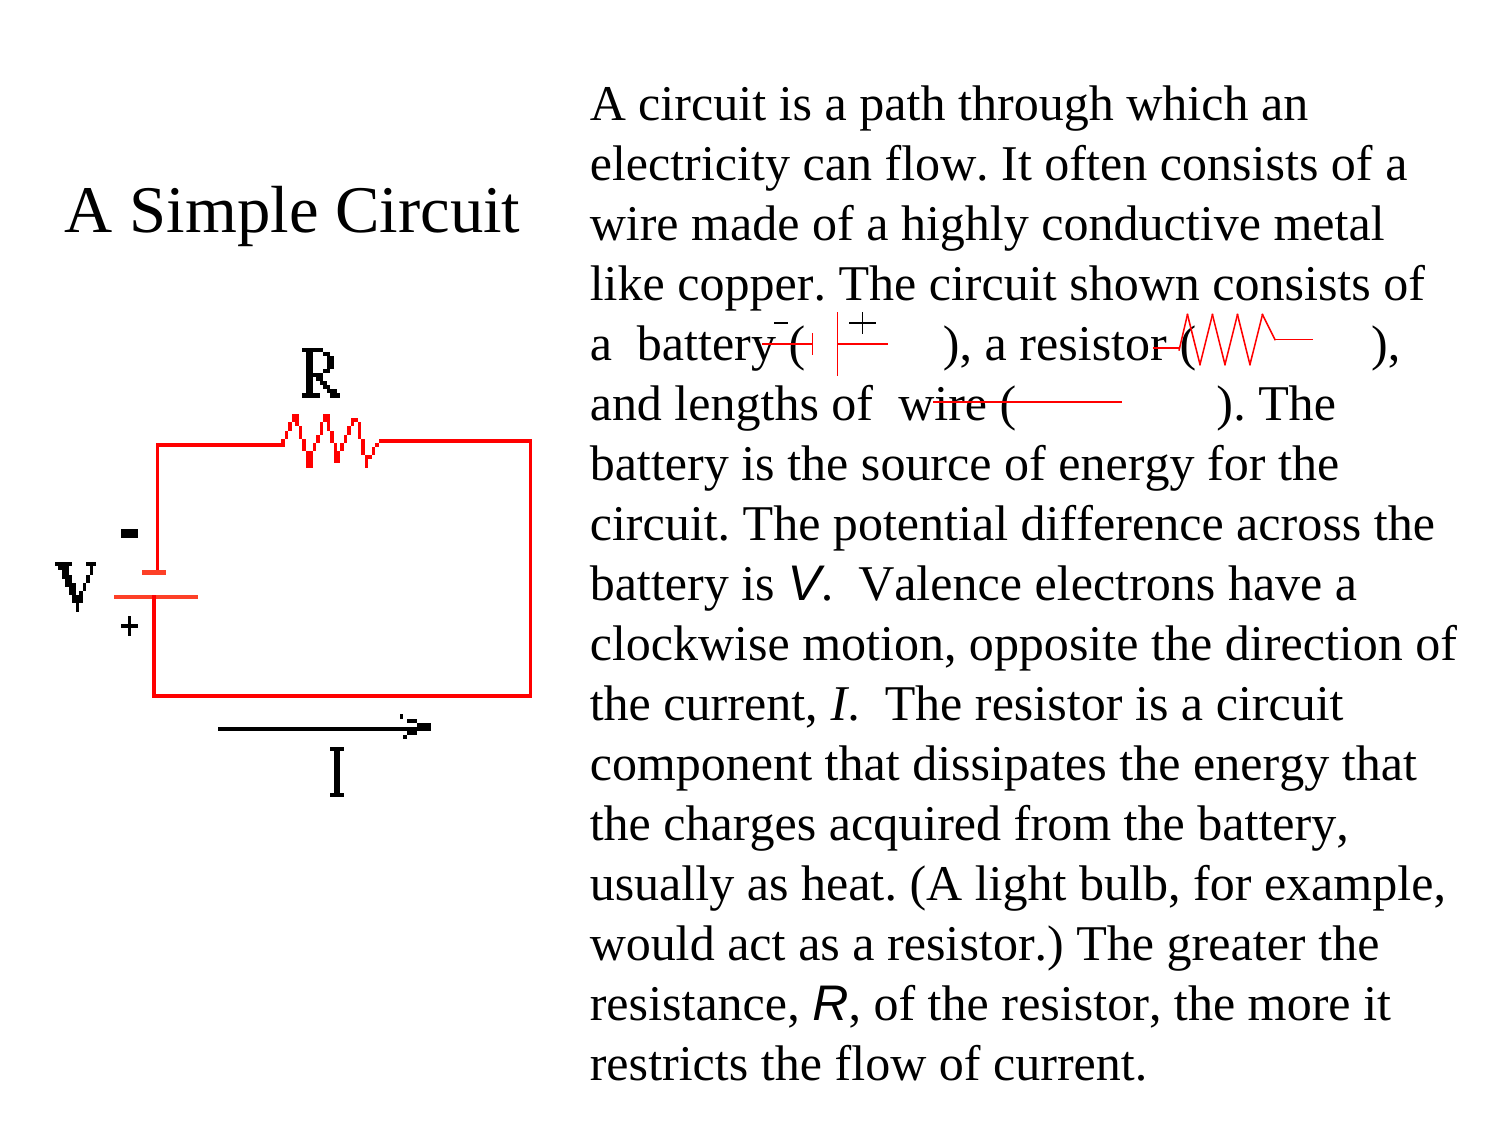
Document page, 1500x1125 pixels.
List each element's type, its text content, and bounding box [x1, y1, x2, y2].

title A Simple Circuit [49, 112, 538, 300]
text_box A circuit is a path through which an electricity can flow. It often consists of a wire made of a highly conductive metal like copper. The circuit shown consists of a battery ( ), a resistor ( ), and lengths of wire ( ). The battery is the source of energy for the circuit. The potential difference across the battery is V. Valence electrons have a clockwise motion, opposite the direction of the current, I. The resistor is a circuit component that dissipates the energy that the charges acquired from the battery, usually as heat. (A light bulb, for example, would act as a resistor.) The greater the resistance, R, of the resistor, the more it restricts the flow of current. [575, 62, 1476, 1098]
picture [0, 287, 575, 896]
